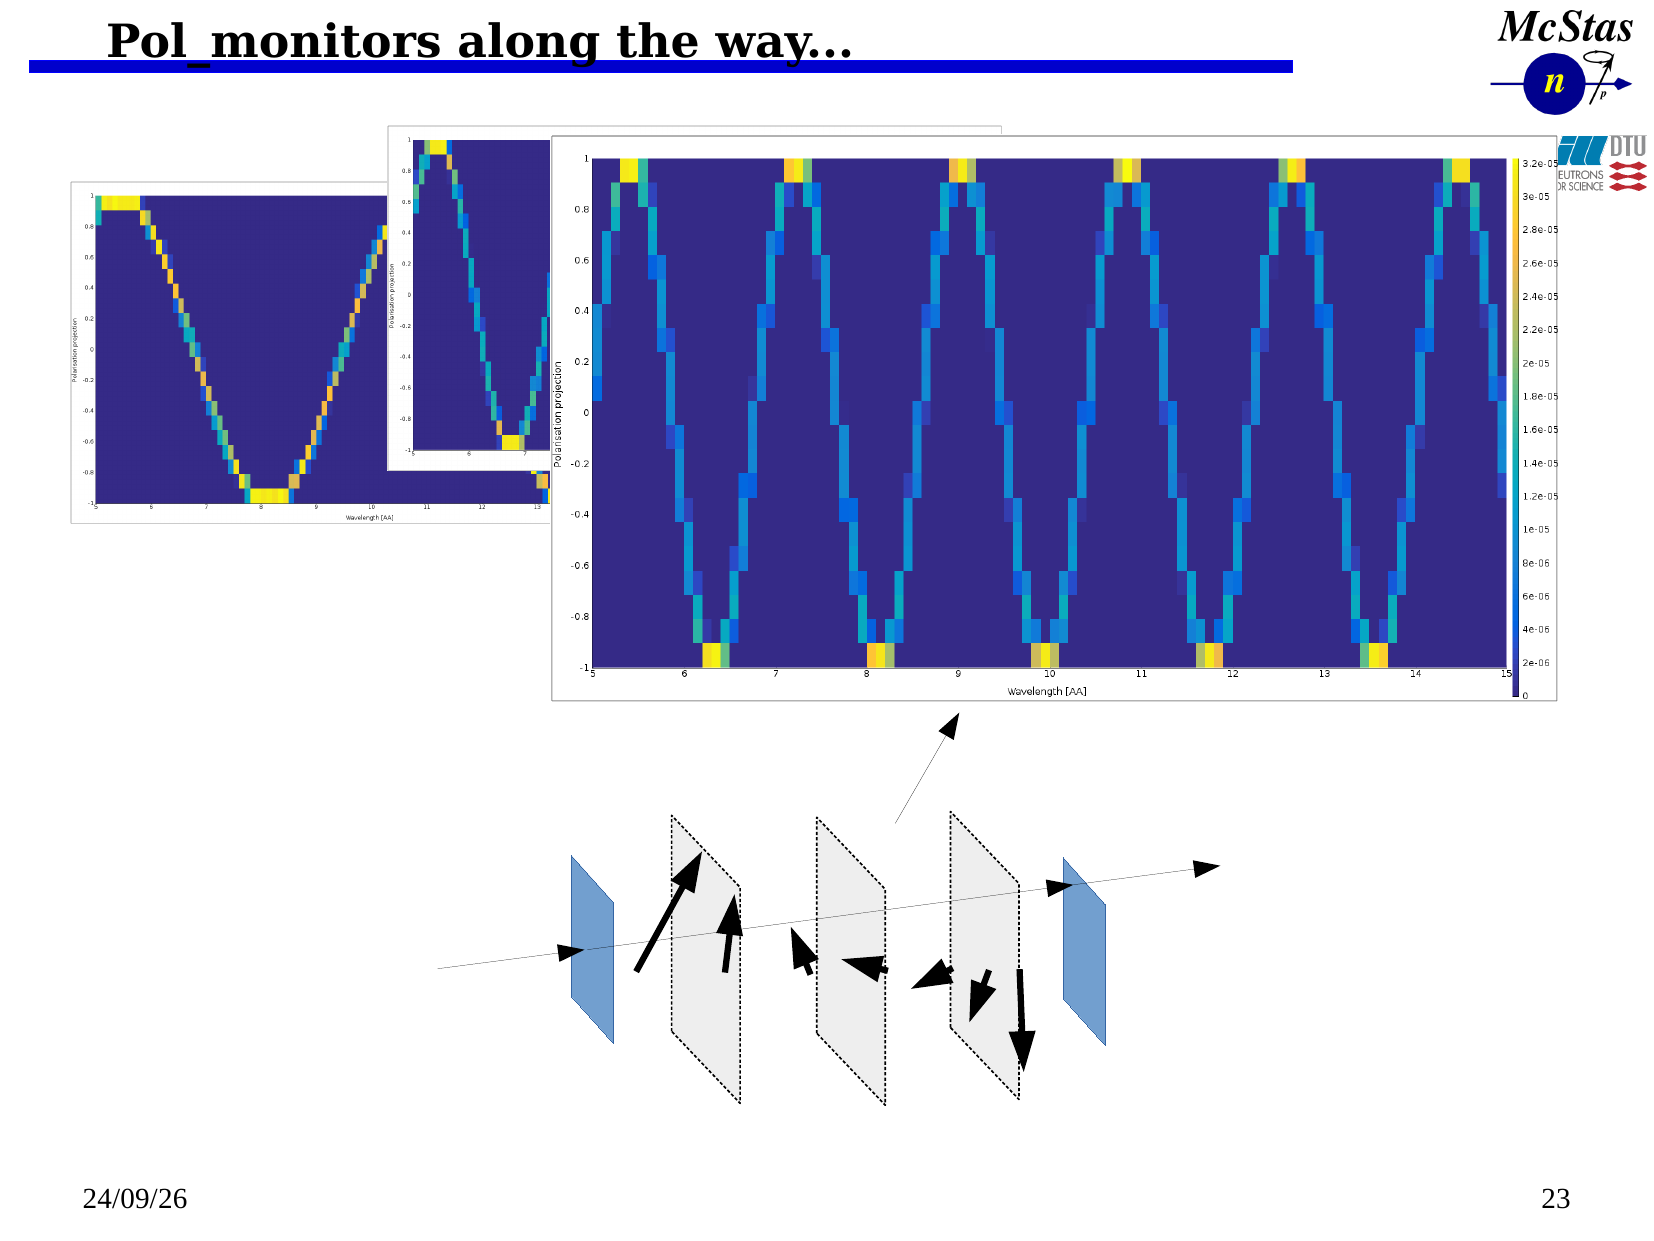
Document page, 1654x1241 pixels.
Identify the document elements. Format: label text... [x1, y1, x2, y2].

text_box [950, 893, 1019, 1100]
title Pol_monitors along the way... [106, 11, 1489, 71]
text_box [1063, 857, 1086, 884]
text_box [816, 911, 886, 1106]
text_box [671, 933, 741, 1104]
text_box [816, 817, 886, 918]
text_box [1063, 884, 1106, 1046]
text_box [950, 811, 1019, 901]
text_box [571, 855, 614, 1044]
text_box [671, 882, 678, 899]
picture [70, 10, 1647, 702]
text_box [671, 815, 741, 938]
